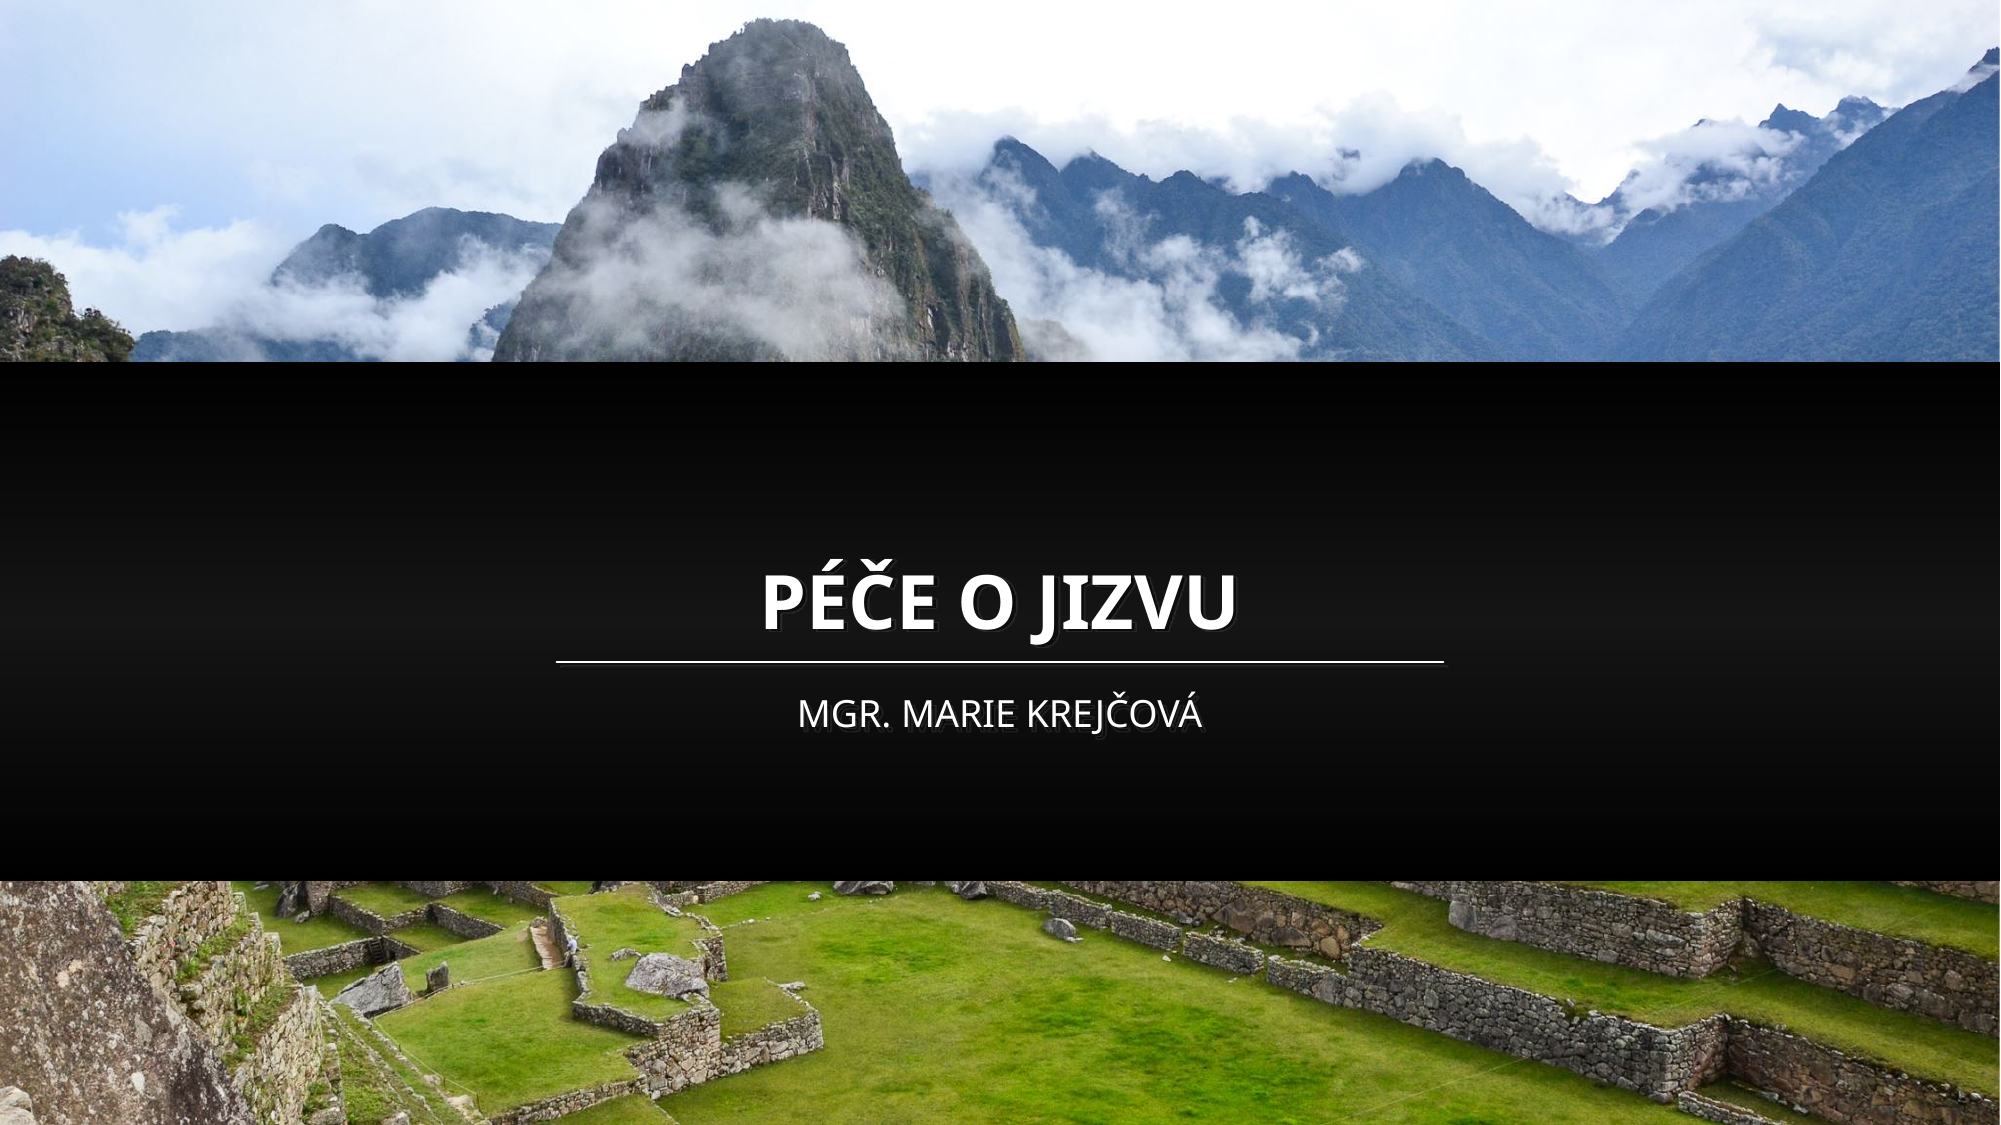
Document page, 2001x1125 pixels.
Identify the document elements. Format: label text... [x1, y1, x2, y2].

text_box [0, 362, 2000, 881]
picture [0, 0, 2000, 362]
picture [0, 881, 2000, 1125]
subtitle Mgr. Marie Krejčová [105, 678, 1894, 917]
title PÉČE O JIZVU [105, 105, 1895, 652]
